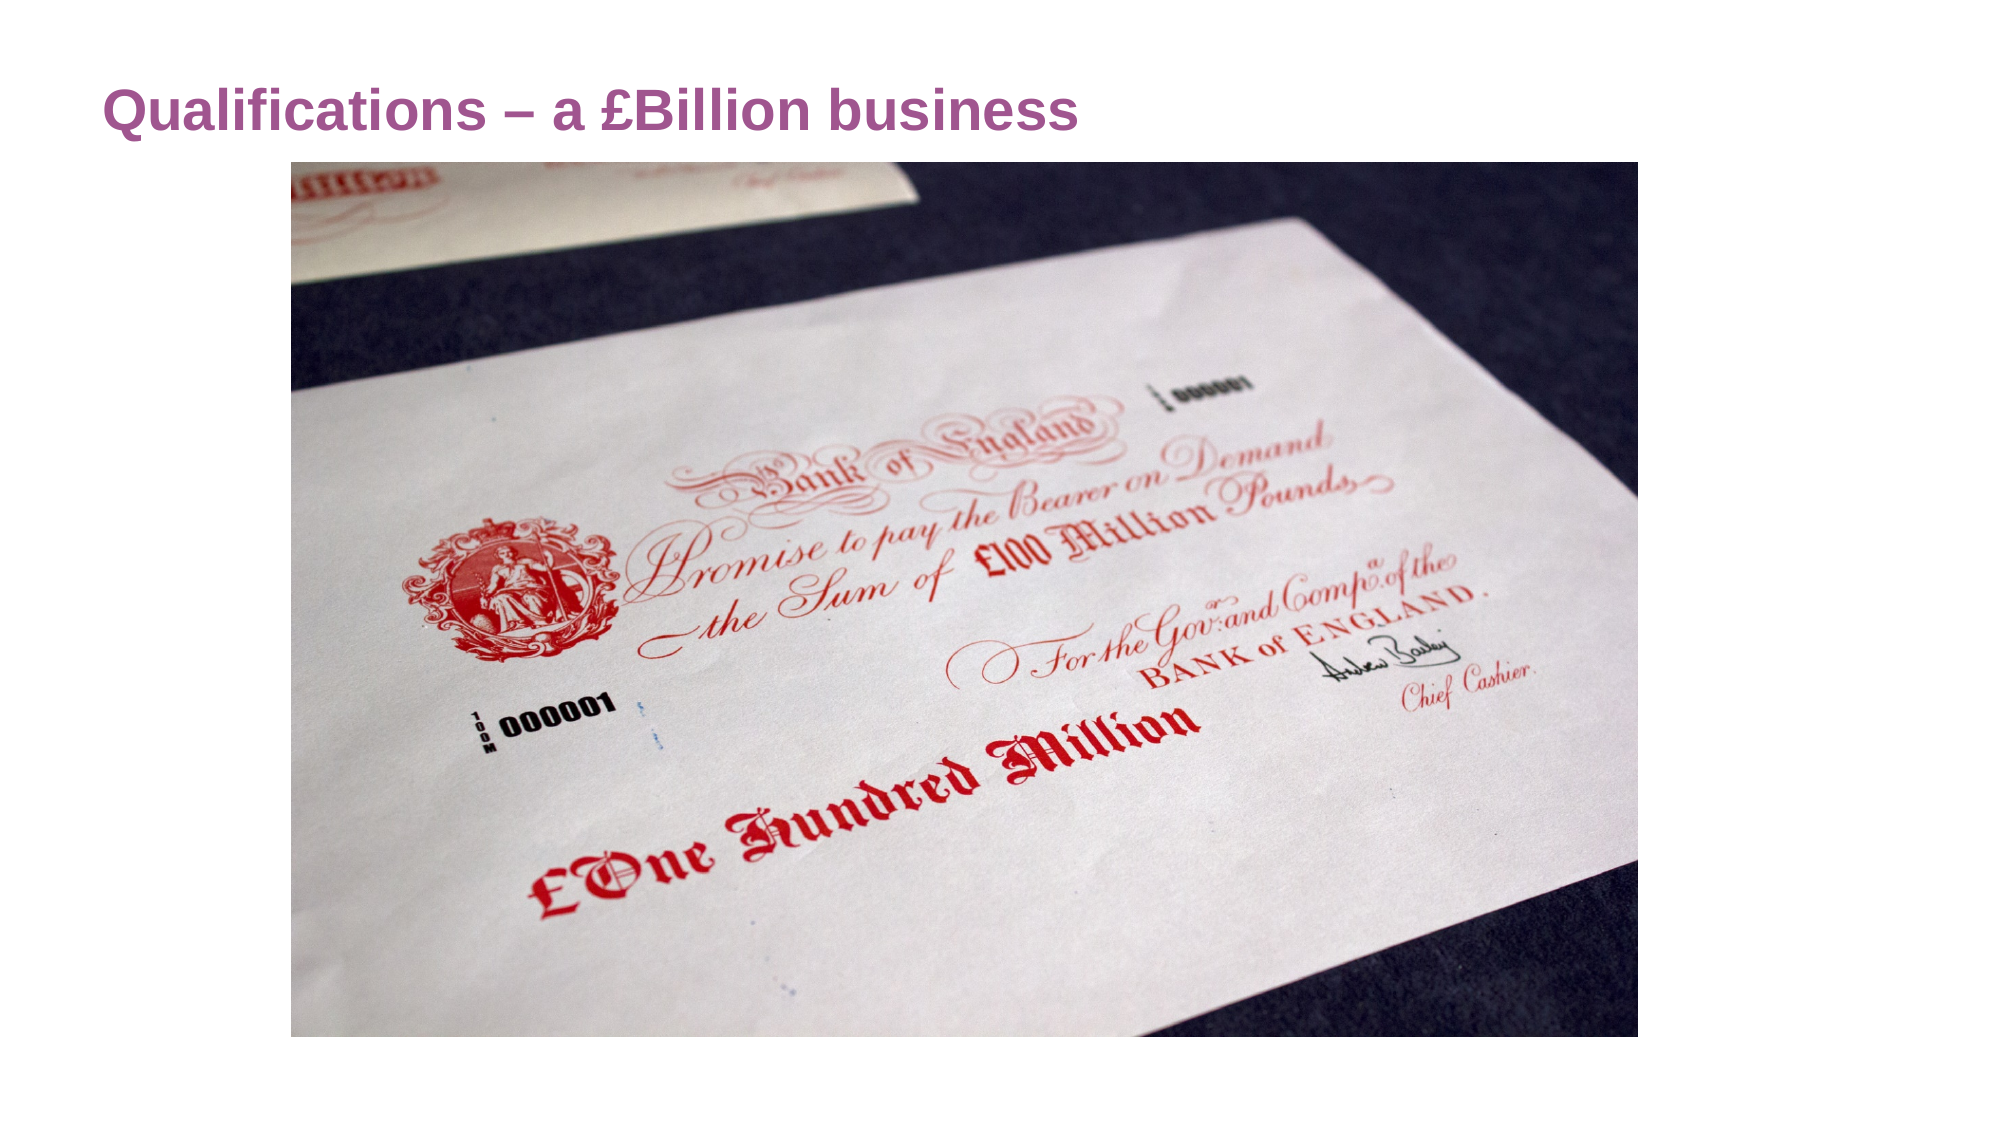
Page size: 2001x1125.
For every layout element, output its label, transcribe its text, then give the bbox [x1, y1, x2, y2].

title Qualifications – a £Billion business [102, 66, 1491, 161]
picture [291, 162, 1638, 1037]
